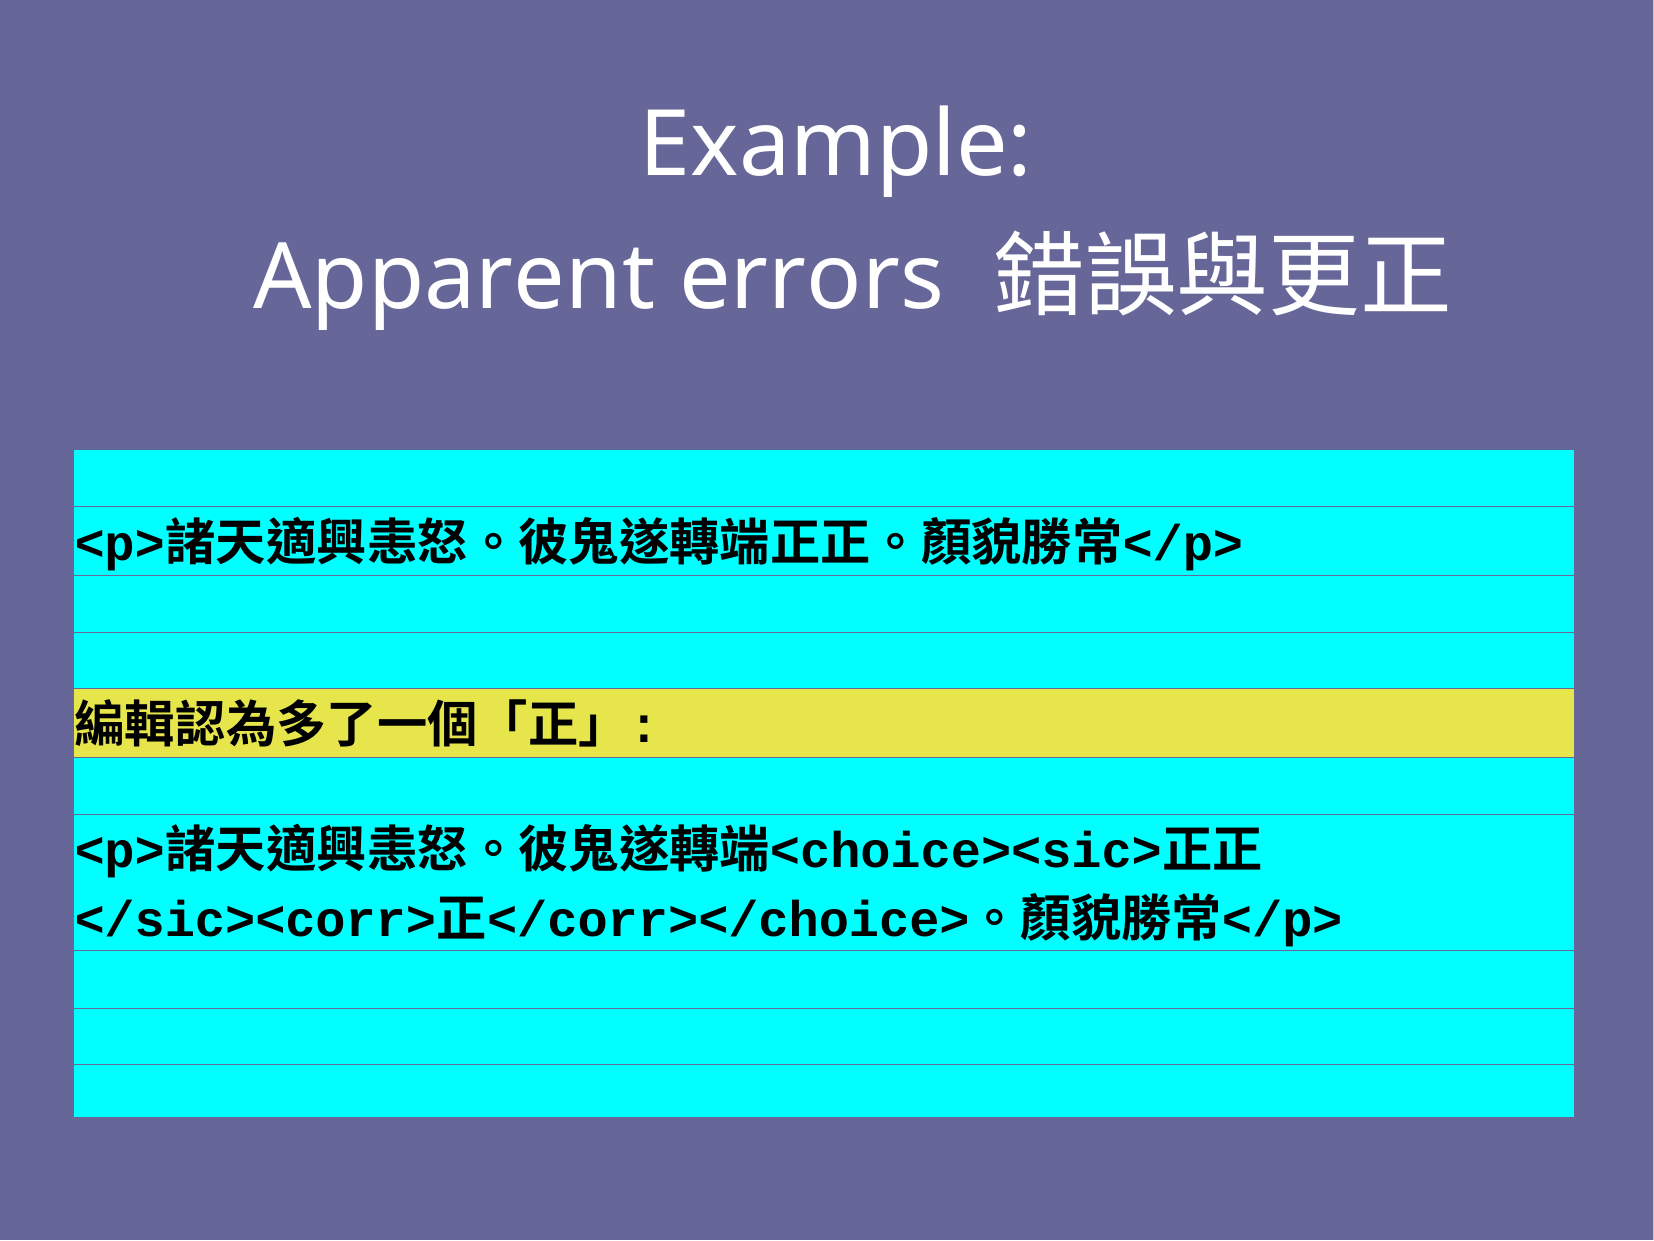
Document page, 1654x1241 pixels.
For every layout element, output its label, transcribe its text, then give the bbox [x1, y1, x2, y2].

chart [73, 450, 1576, 1117]
title Example: Apparent errors 錯誤與更正 [121, 83, 1534, 330]
